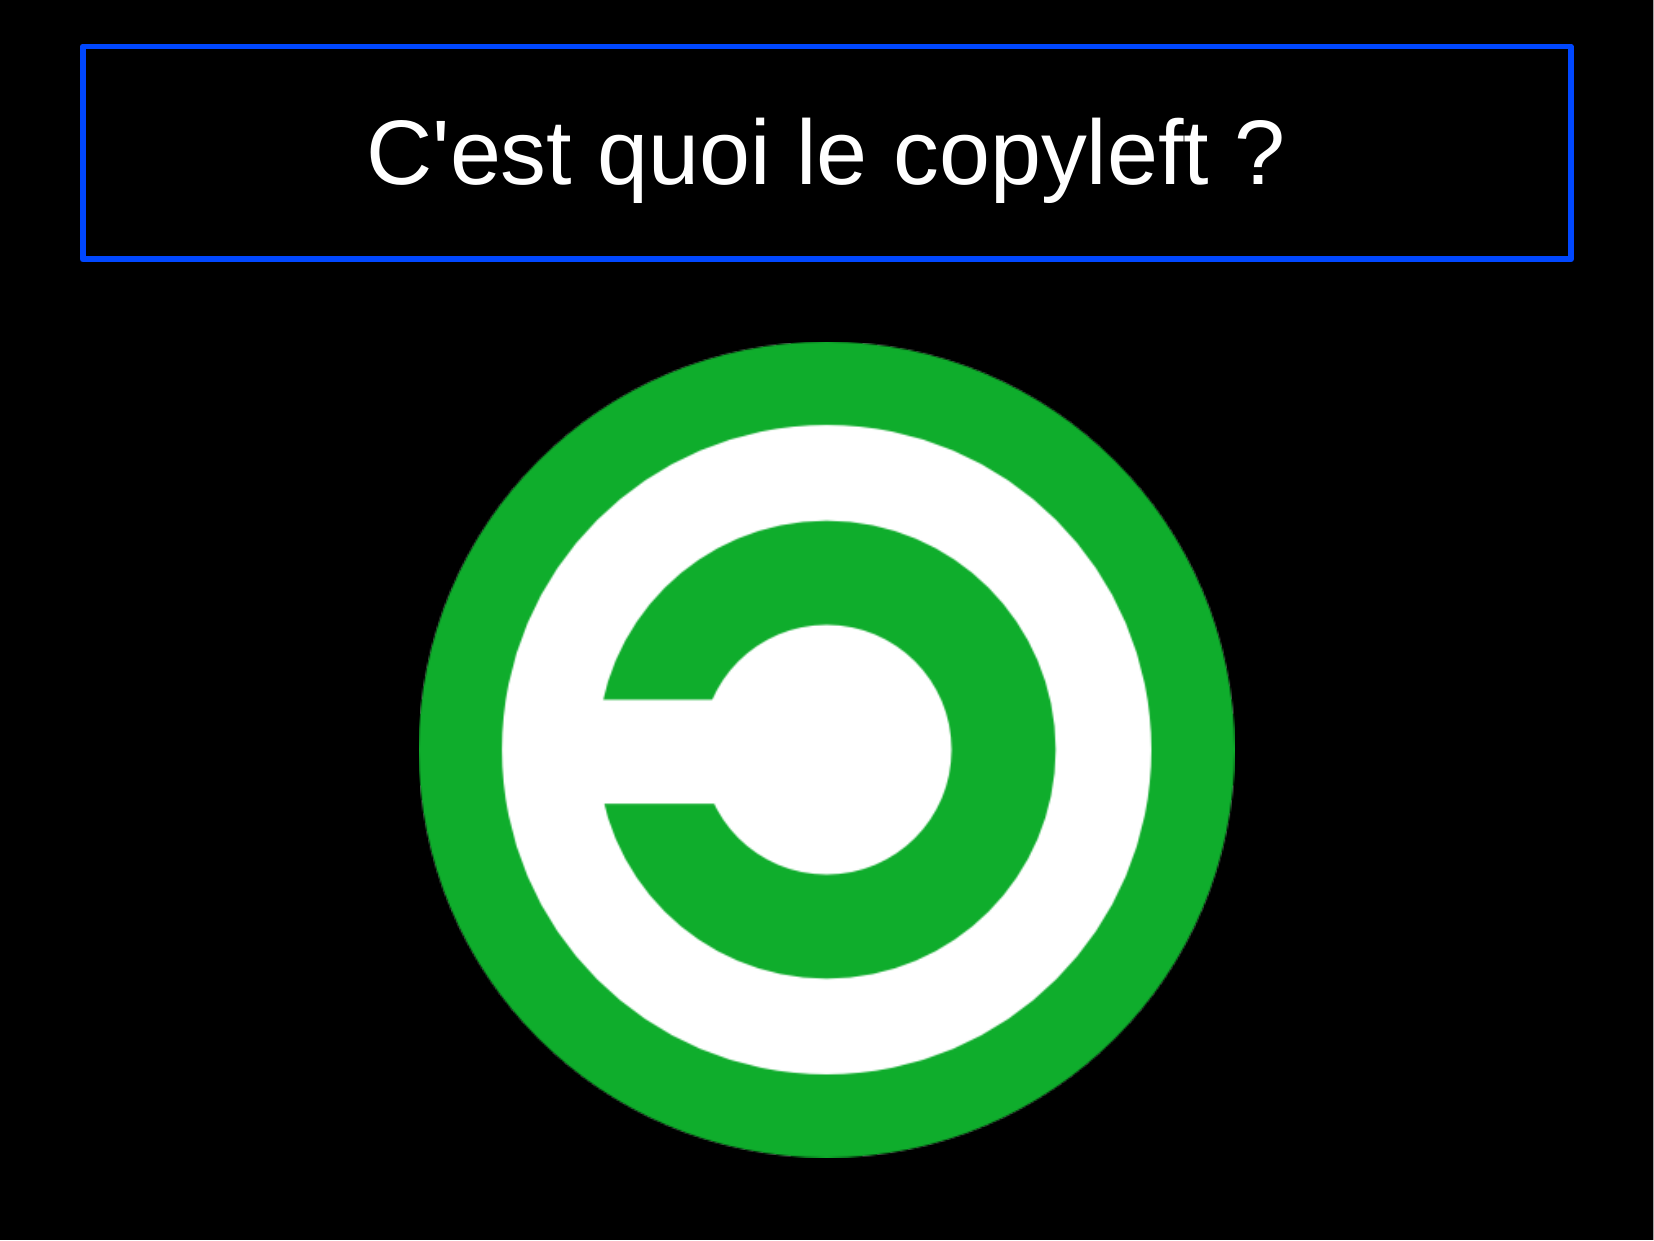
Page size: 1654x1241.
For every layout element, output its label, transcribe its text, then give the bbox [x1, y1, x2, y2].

picture [419, 342, 1235, 1158]
title C'est quoi le copyleft ? [82, 46, 1571, 260]
